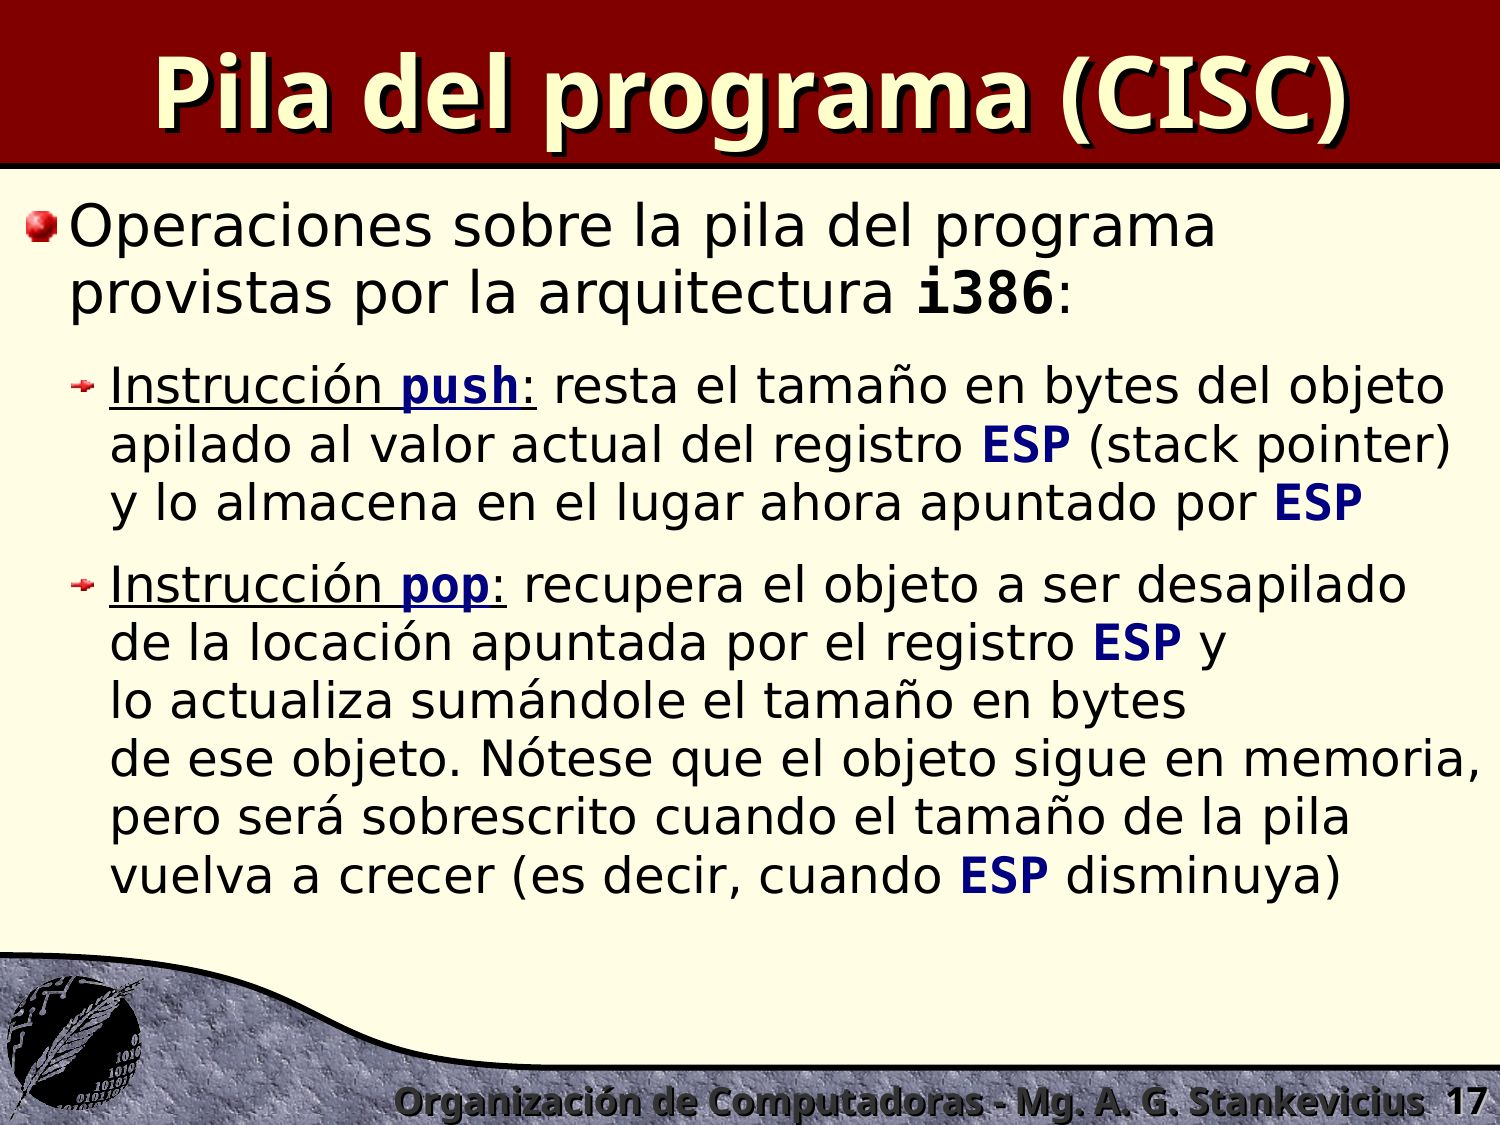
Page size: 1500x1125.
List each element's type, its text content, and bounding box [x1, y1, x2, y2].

list Operaciones sobre la pila del programa provistas por la arquitectura i386: Instrucción push: resta el tamaño en bytes del objeto apilado al valor actual del registro ESP (stack pointer) y lo almacena en el lugar ahora apuntado por ESP Instrucción pop: recupera el objeto a ser desapilado de la locación apuntada por el registro ESP y lo actualiza sumándole el tamaño en bytes de ese objeto. Nótese que el objeto sigue en memoria, pero será sobrescrito cuando el tamaño de la pila vuelva a crecer (es decir, cuando ESP disminuya) [11, 192, 1486, 935]
picture [1058, 1100, 1065, 1110]
picture [802, 1100, 806, 1110]
picture [448, 1100, 455, 1110]
picture [0, 959, 1500, 1125]
title Pila del programa (CISC) [15, 5, 1485, 160]
